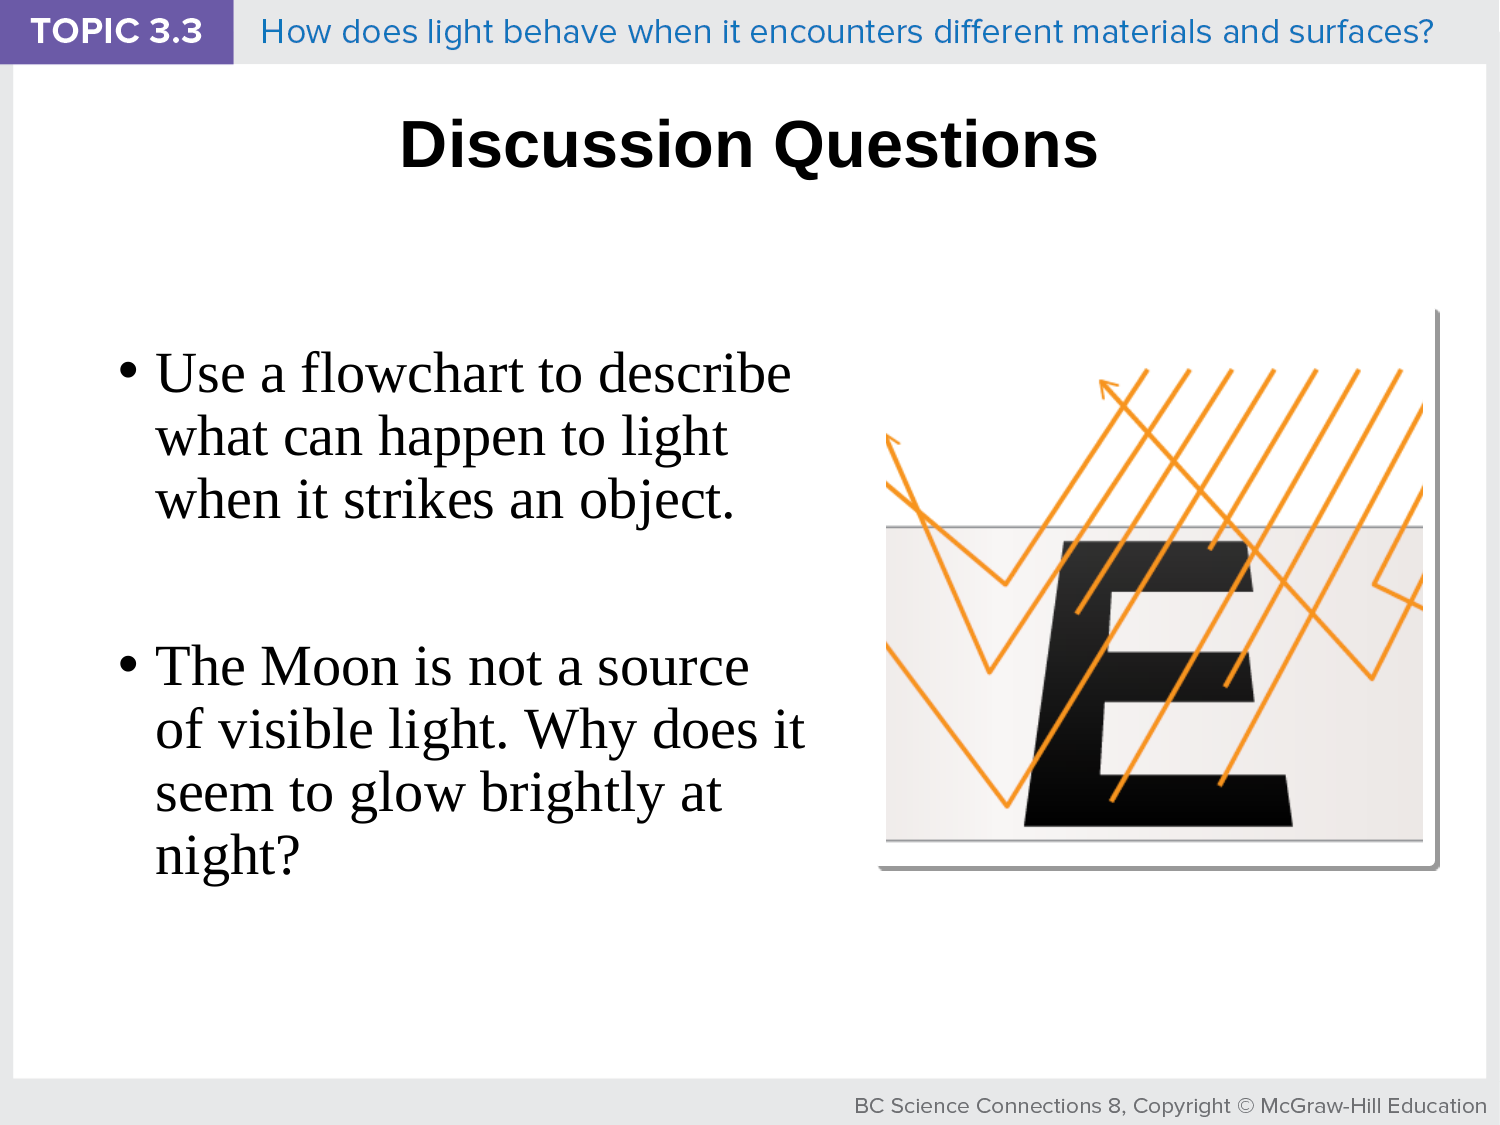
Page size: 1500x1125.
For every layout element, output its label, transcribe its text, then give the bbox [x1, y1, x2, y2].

list Use a flowchart to describe what can happen to light when it strikes an object. The Moon is not a source of visible light. Why does it seem to glow brightly at night? [103, 334, 825, 1014]
picture [0, 0, 1500, 1082]
title Discussion Questions [103, 59, 1397, 232]
